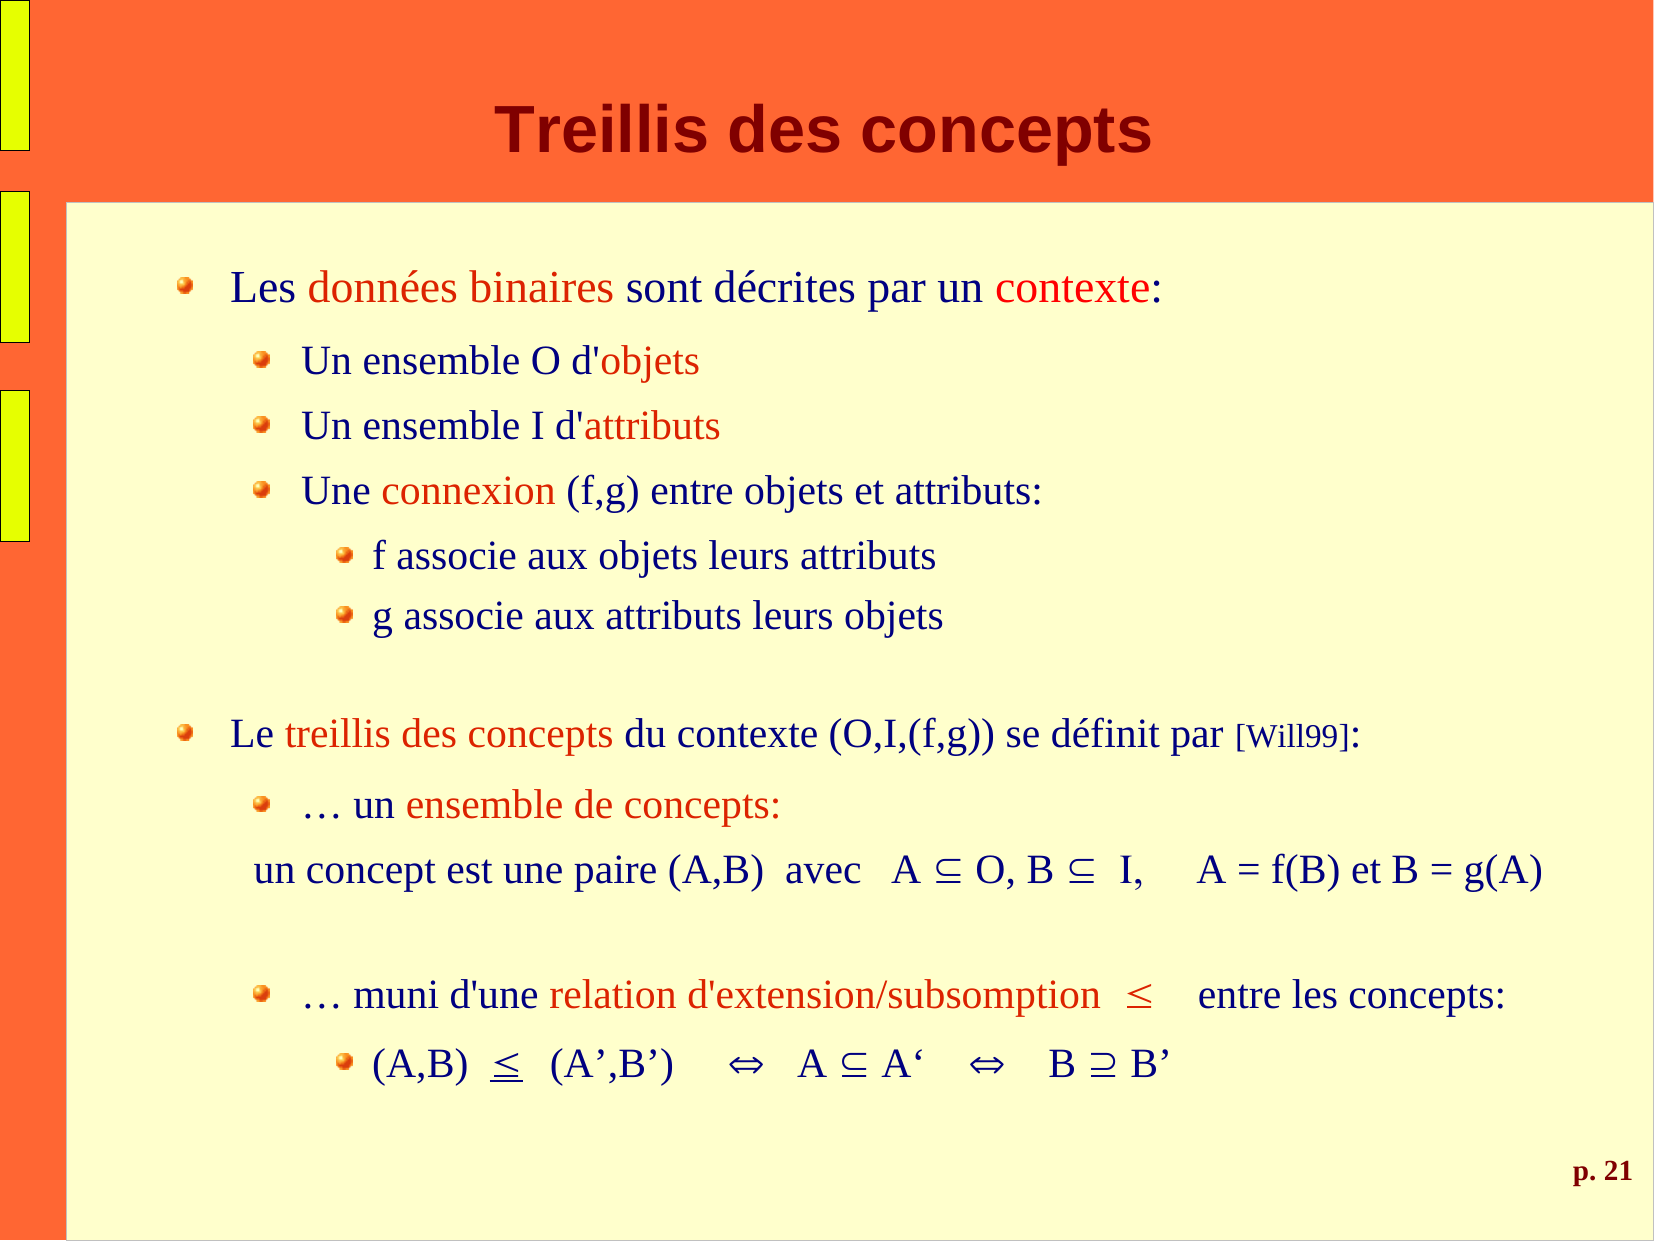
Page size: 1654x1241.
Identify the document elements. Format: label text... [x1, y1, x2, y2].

list Les données binaires sont décrites par un contexte: Un ensemble O d'objets Un ensemble I d'attributs Une connexion (f,g) entre objets et attributs: f associe aux objets leurs attributs g associe aux attributs leurs objets Le treillis des concepts du contexte (O,I,(f,g)) se définit par [Will99]: … un ensemble de concepts: un concept est une paire (A,B) avec A  O, B  A = f(B) et B = g(A) … muni d'une relation d'extension/subsomption entre les concepts: (A,B)  (A’,B’)  A  A‘  B  B’ [159, 265, 1599, 1114]
title Treillis des concepts [118, 95, 1531, 171]
